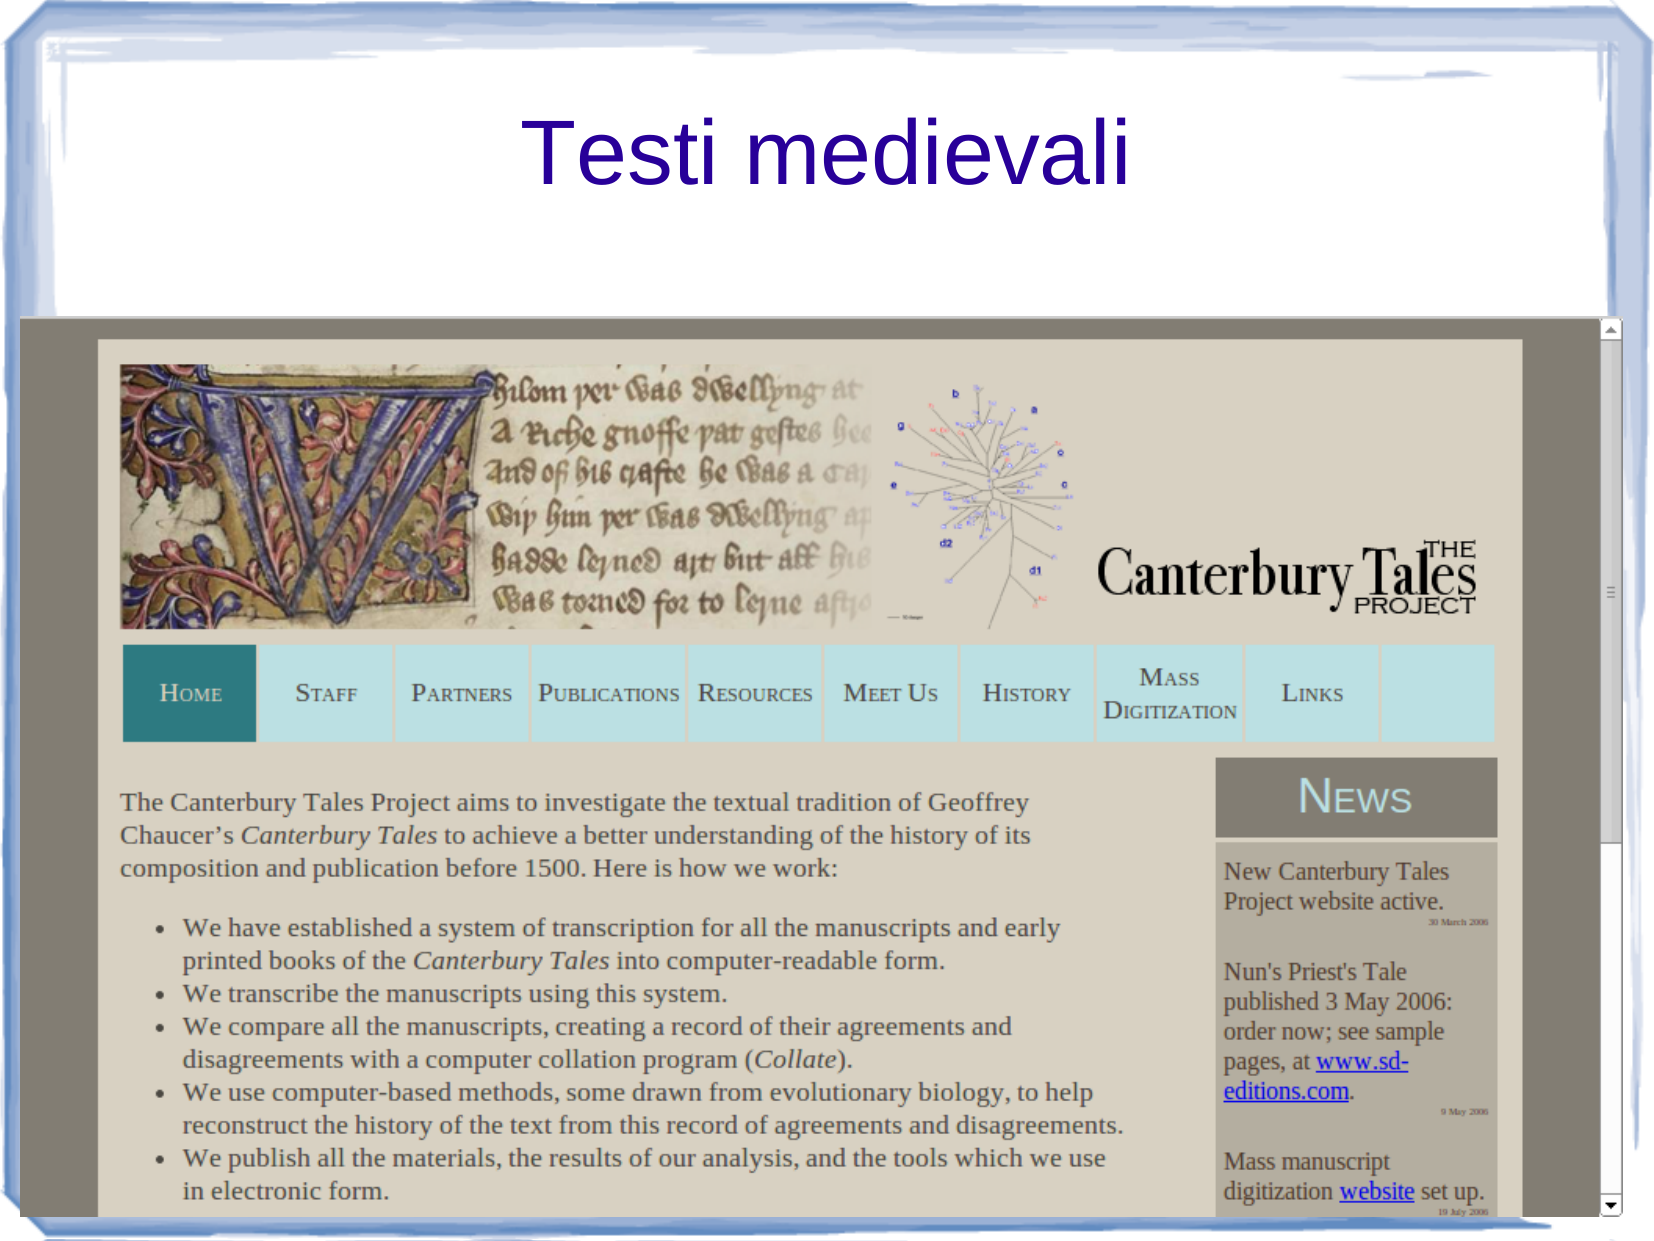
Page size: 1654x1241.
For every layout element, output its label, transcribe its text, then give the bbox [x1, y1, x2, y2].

picture [0, 0, 1654, 1241]
title Testi medievali [82, 49, 1571, 257]
